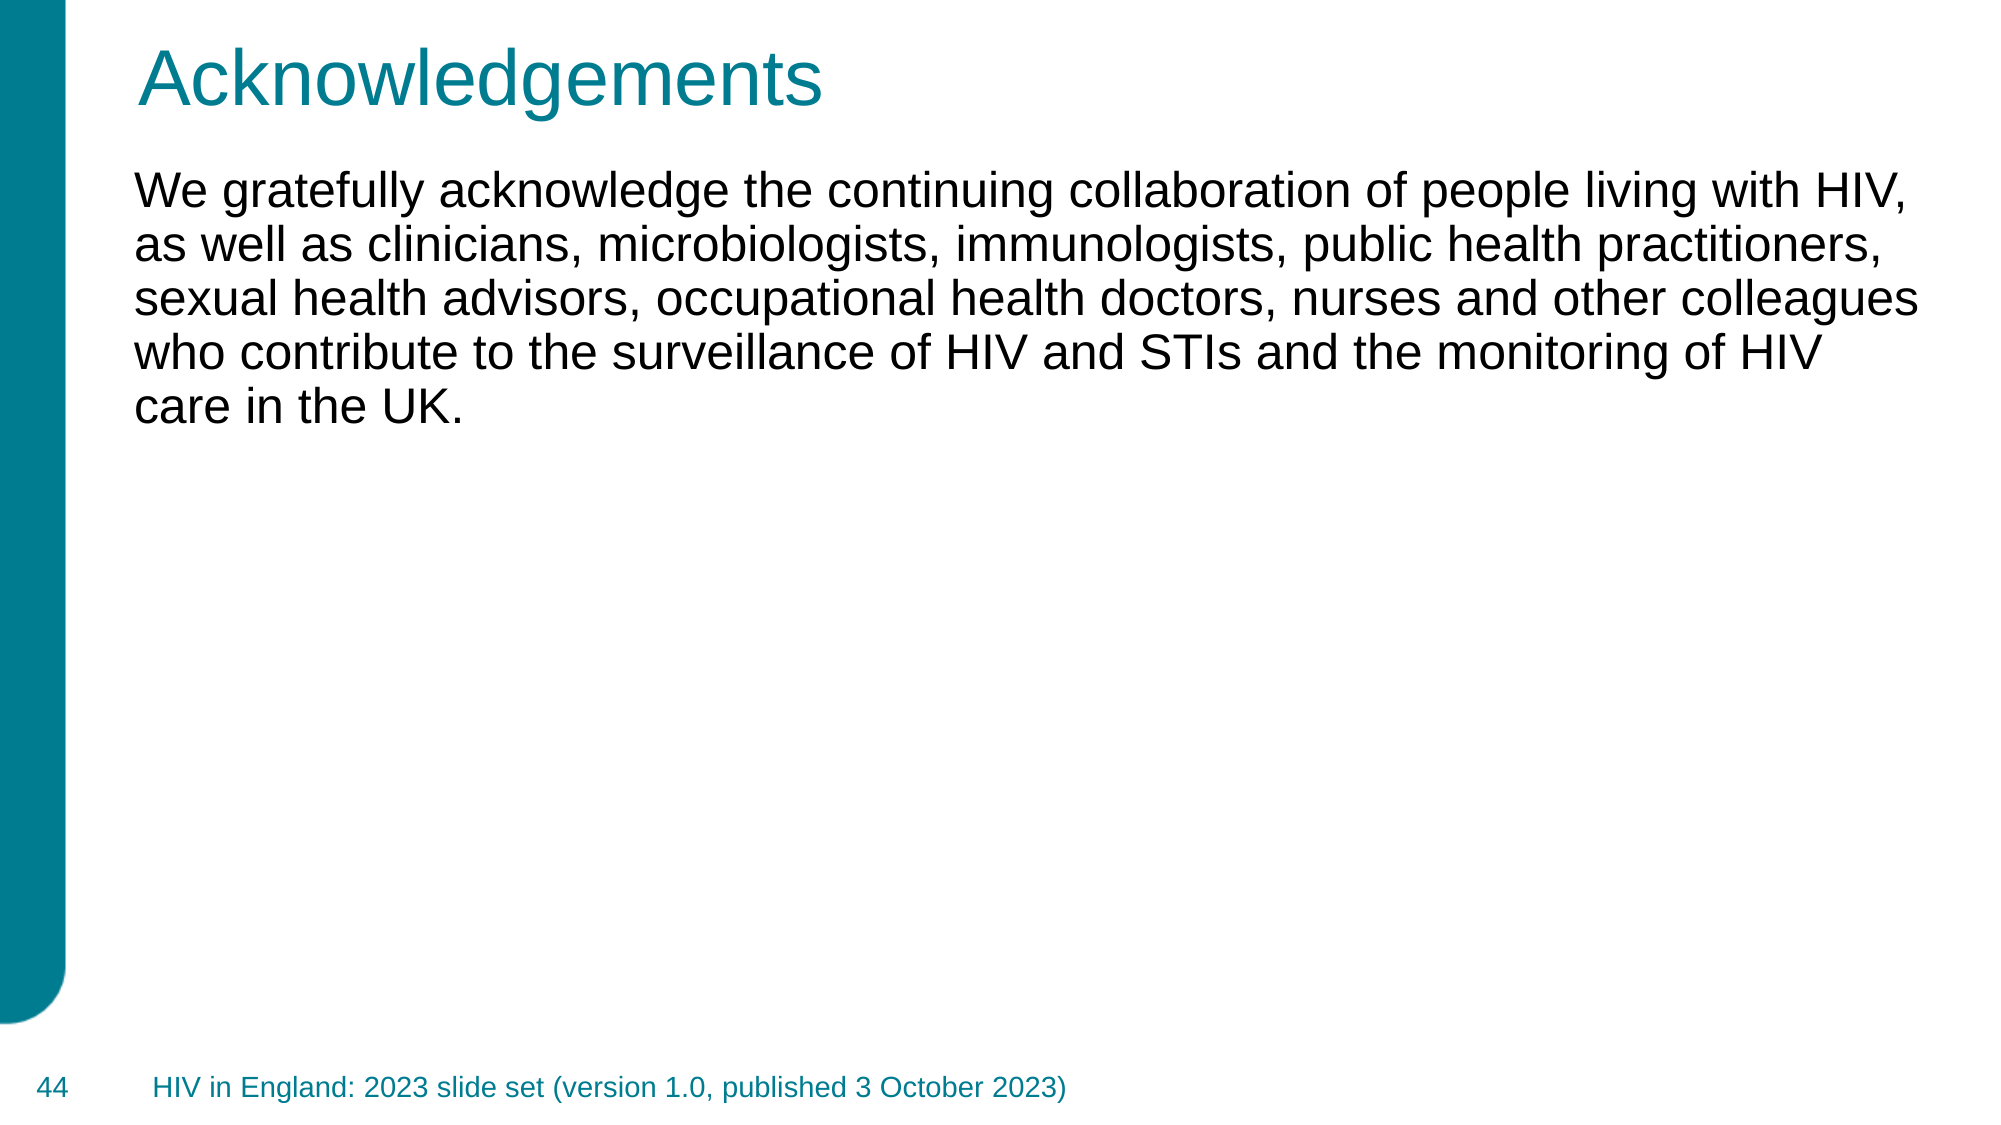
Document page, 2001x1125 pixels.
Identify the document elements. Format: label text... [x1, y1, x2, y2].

text_box [21, 1056, 120, 1117]
title Acknowledgements [101, 29, 1926, 189]
list We gratefully acknowledge the continuing collaboration of people living with HIV, as well as clinicians, microbiologists, immunologists, public health practitioners, sexual health advisors, occupational health doctors, nurses and other colleagues who contribute to the surveillance of HIV and STIs and the monitoring of HIV care in the UK. [119, 156, 1945, 871]
text_box HIV in England: 2023 slide set (version 1.0, published 3 October 2023) [137, 1056, 1780, 1116]
